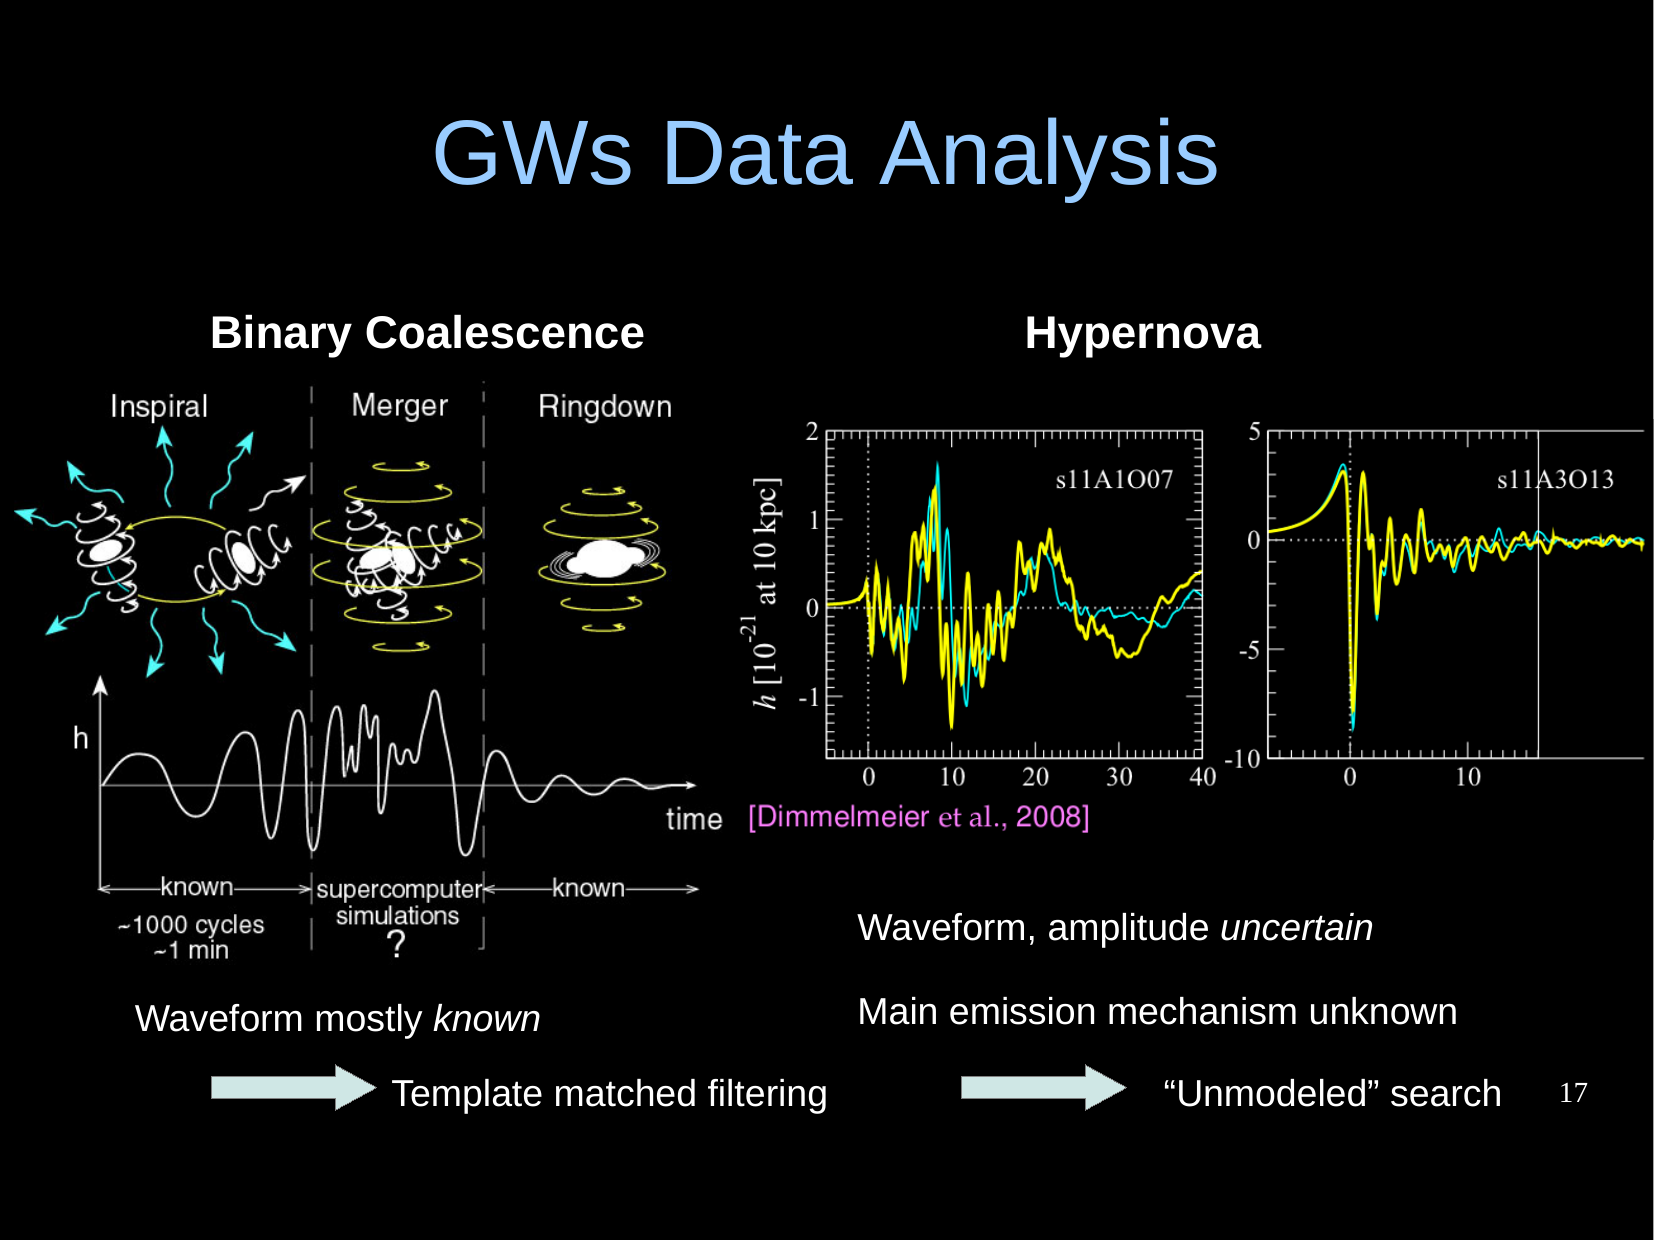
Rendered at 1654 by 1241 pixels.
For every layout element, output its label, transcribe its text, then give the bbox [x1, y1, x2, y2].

text_box Binary Coalescence [194, 299, 720, 367]
text_box [211, 1064, 377, 1111]
text_box Waveform, amplitude uncertain Main emission mechanism unknown [842, 899, 1578, 1041]
text_box Template matched filtering [376, 1064, 857, 1122]
title GWs Data Analysis [82, 49, 1571, 257]
text_box [961, 1064, 1127, 1111]
picture [14, 379, 1654, 965]
text_box Waveform mostly known [119, 989, 780, 1047]
text_box “Unmodeled” search [1148, 1064, 1545, 1122]
text_box Hypernova [1009, 300, 1535, 367]
